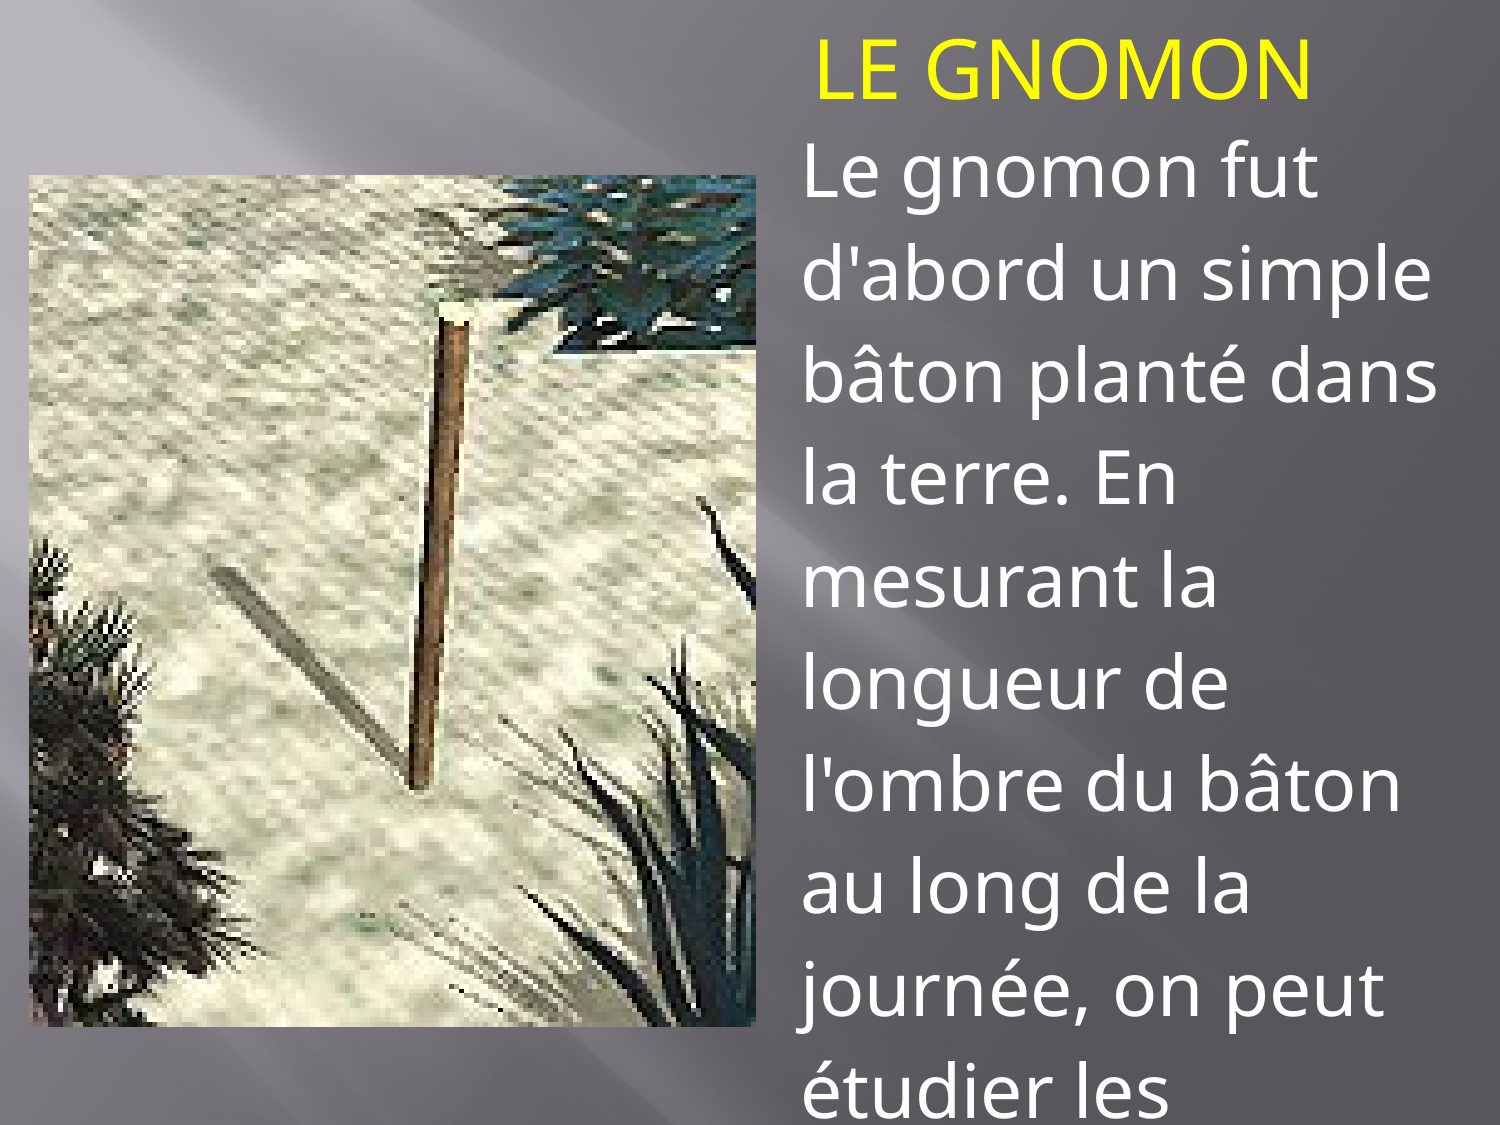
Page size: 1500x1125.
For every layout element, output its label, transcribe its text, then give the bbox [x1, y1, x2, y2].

text_box LE GNOMON [797, 3, 1336, 110]
text_box Le gnomon fut d'abord un simple bâton planté dans la terre. En mesurant la longueur de l'ombre du bâton au long de la journée, on peut étudier les mouvements apparents du soleil. [784, 110, 1477, 1125]
picture [0, 0, 1500, 1125]
